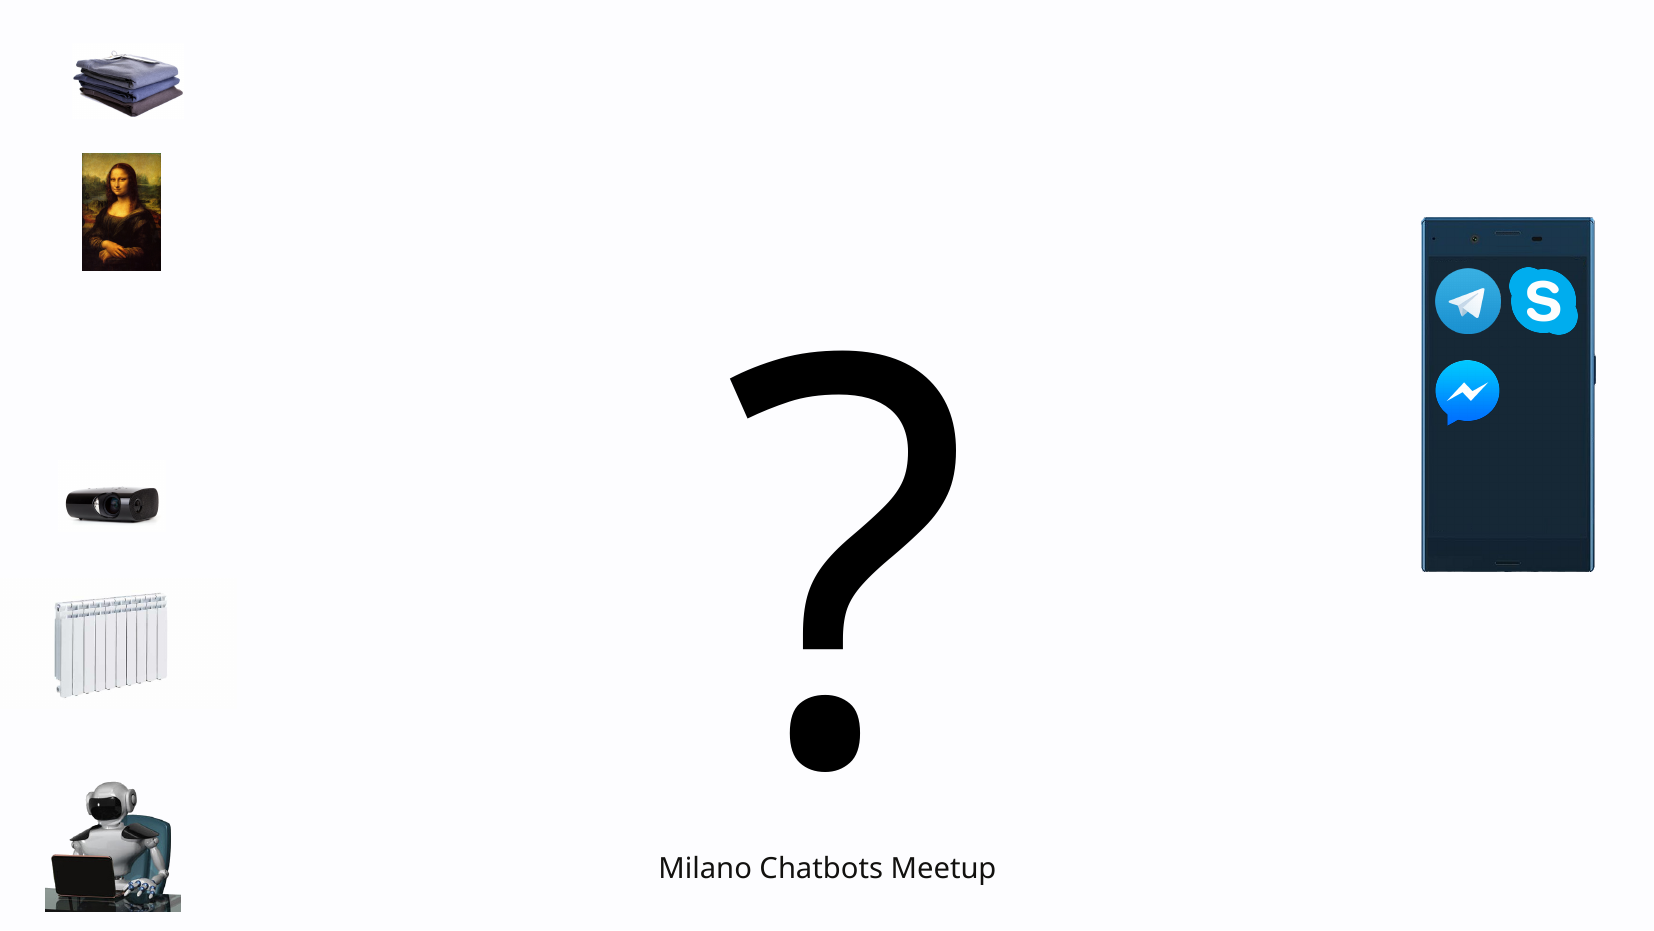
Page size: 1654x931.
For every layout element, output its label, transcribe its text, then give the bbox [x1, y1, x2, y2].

picture [1411, 212, 1604, 584]
picture [0, 578, 237, 709]
picture [72, 43, 184, 119]
picture [82, 153, 161, 272]
picture [58, 460, 166, 532]
text_box ? [708, 146, 1111, 733]
picture [45, 777, 181, 912]
